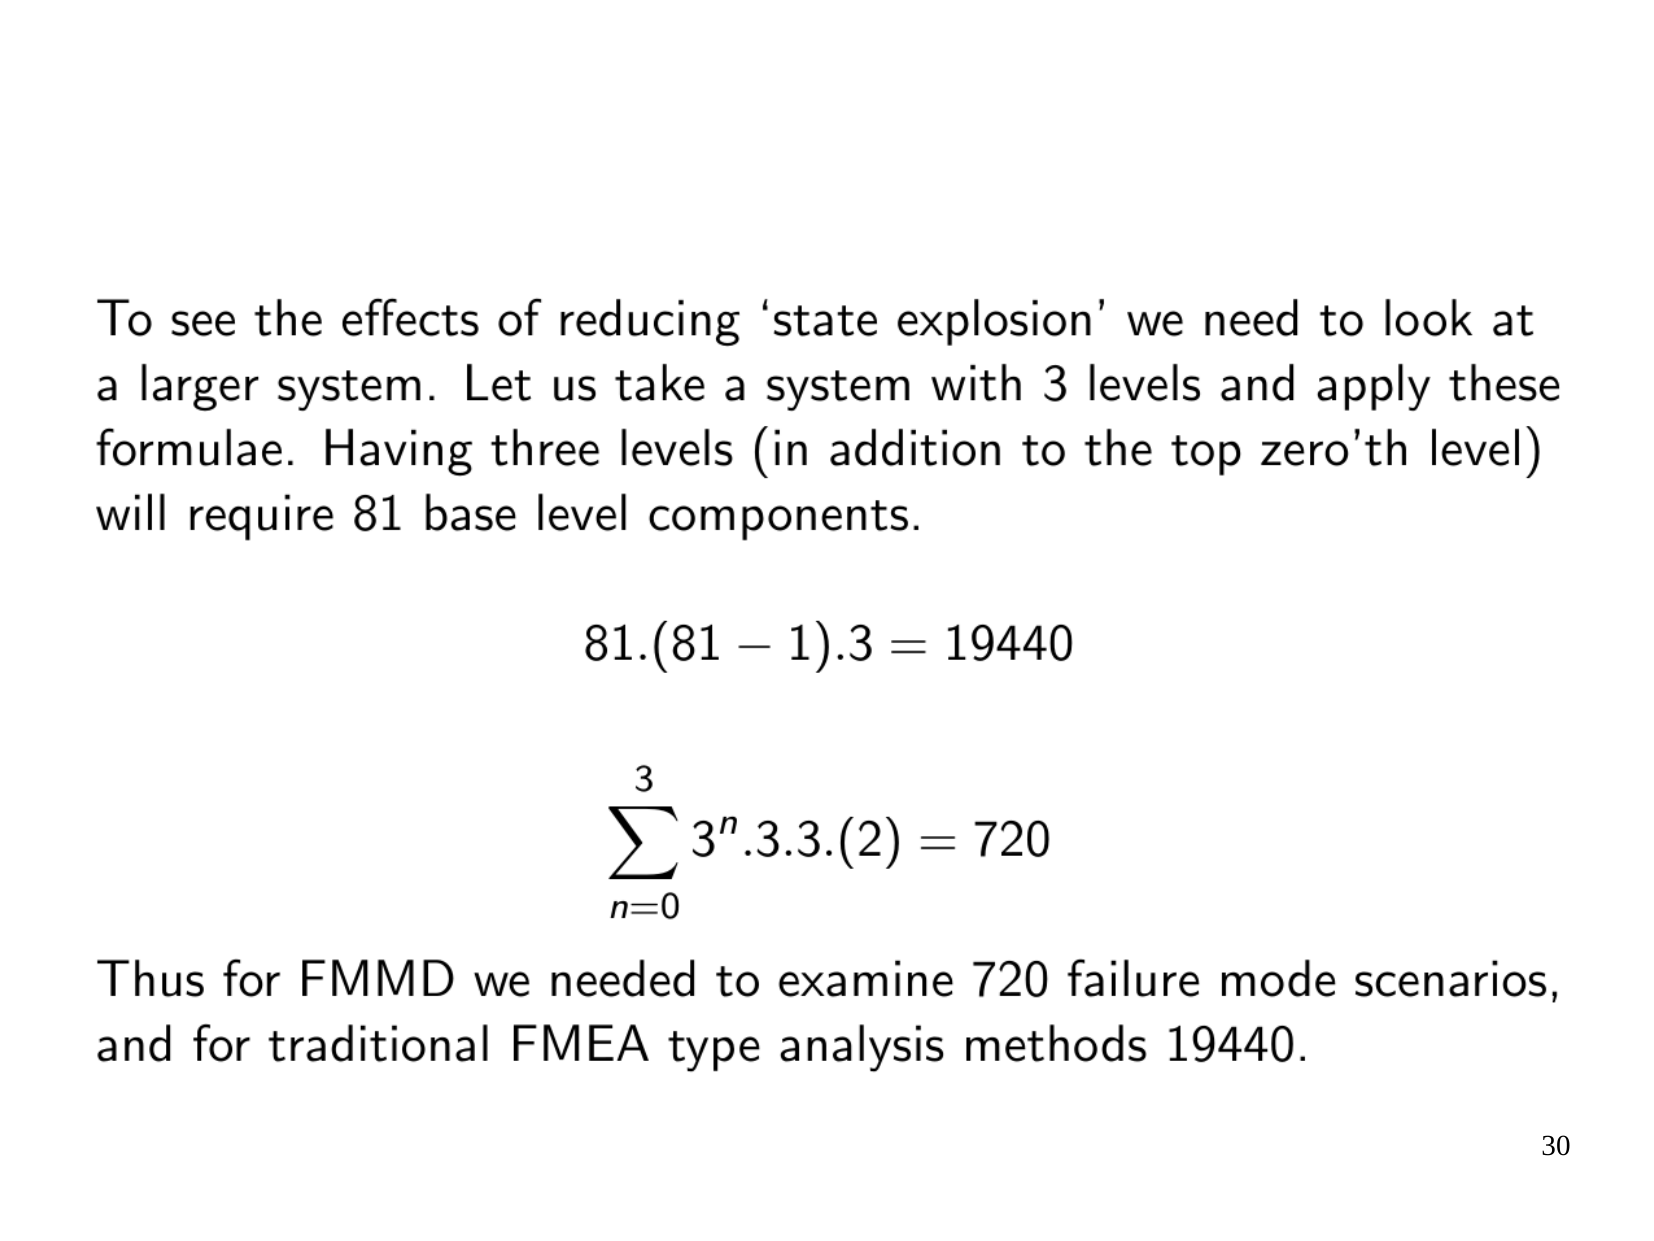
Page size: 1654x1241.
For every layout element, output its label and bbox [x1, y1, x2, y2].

picture [82, 290, 1571, 1109]
